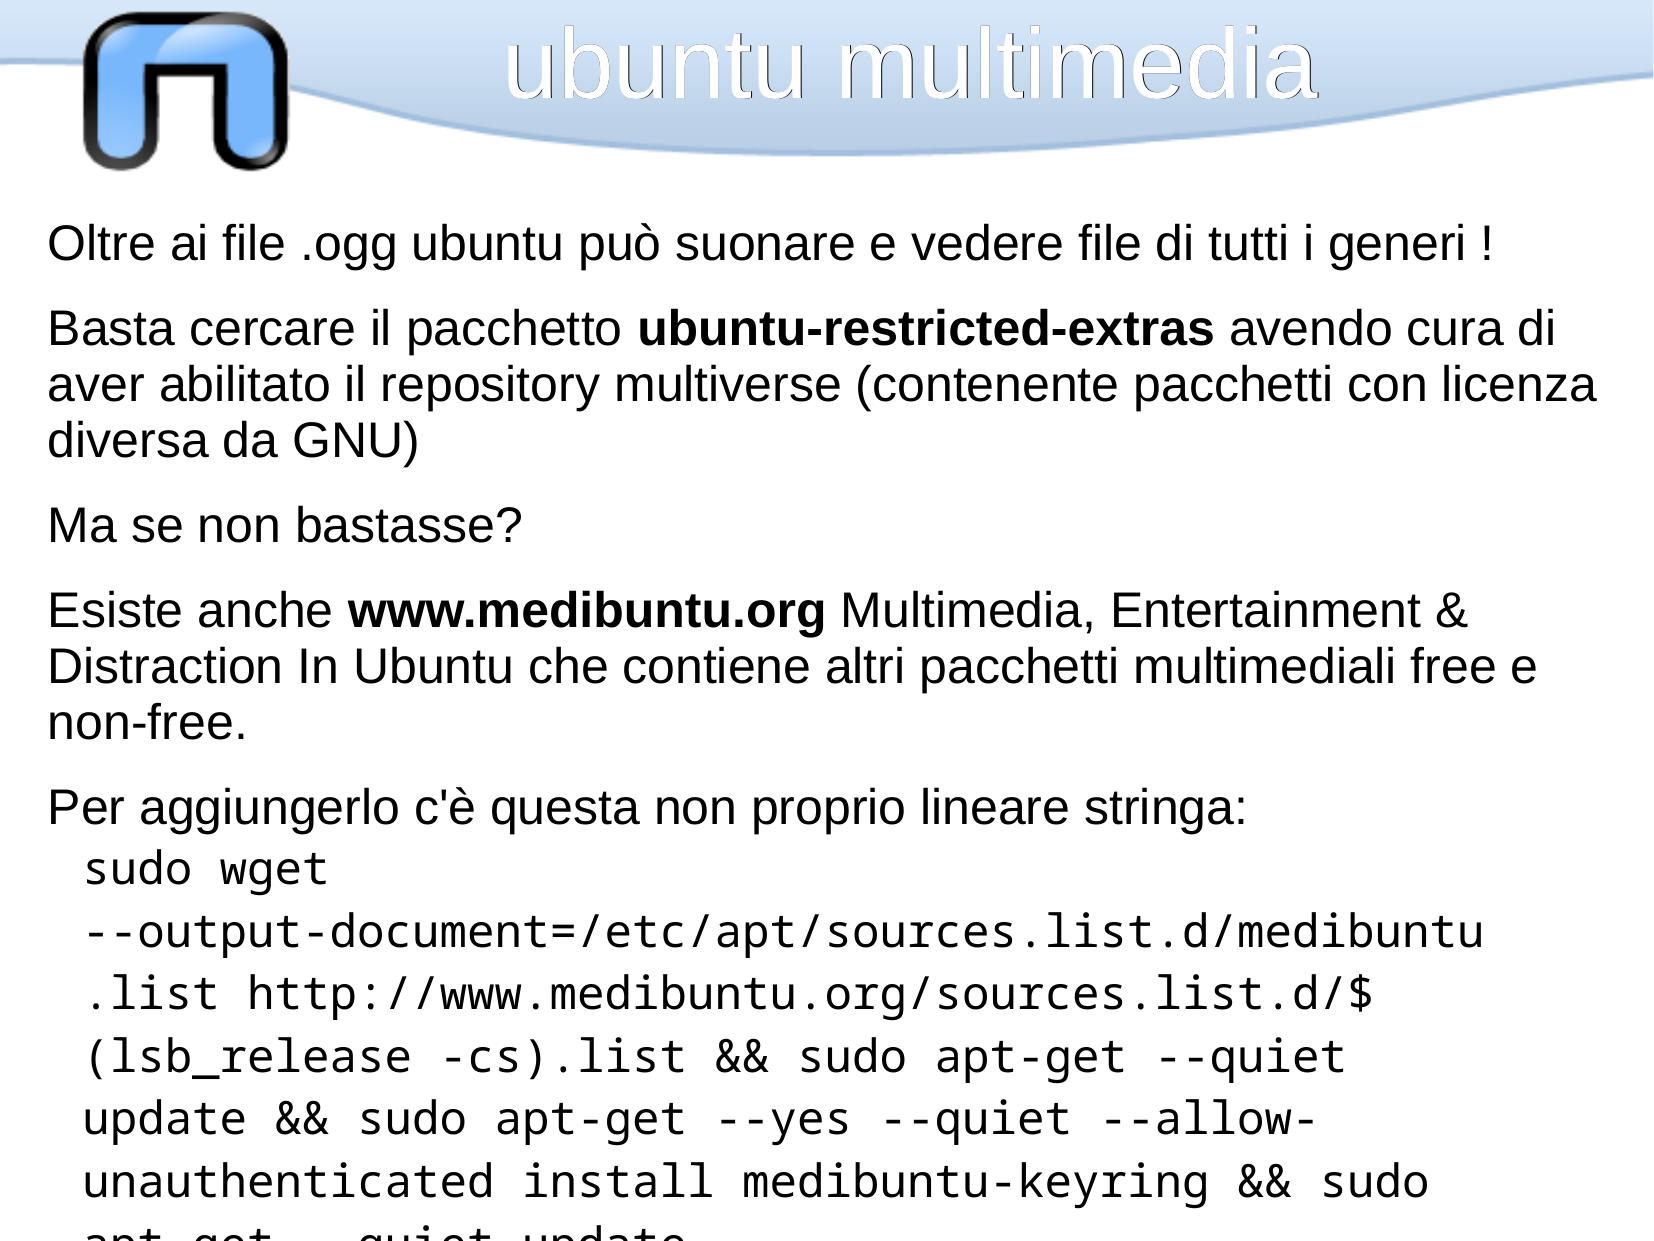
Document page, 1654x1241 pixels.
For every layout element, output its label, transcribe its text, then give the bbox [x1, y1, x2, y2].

picture [0, 0, 1654, 209]
text_box ubuntu multimedia [324, 0, 1497, 140]
text_box sudo wget --output-document=/etc/apt/sources.list.d/medibuntu.list http://www.medibuntu.org/sources.list.d/$(lsb_release -cs).list && sudo apt-get --quiet update && sudo apt-get --yes --quiet --allow-unauthenticated install medibuntu-keyring && sudo apt-get --quiet update [67, 828, 1506, 1164]
list Oltre ai file .ogg ubuntu può suonare e vedere file di tutti i generi ! Basta cercare il pacchetto ubuntu-restricted-extras avendo cura di aver abilitato il repository multiverse (contenente pacchetti con licenza diversa da GNU) Ma se non bastasse? Esiste anche www.medibuntu.org Multimedia, Entertainment & Distraction In Ubuntu che contiene altri pacchetti multimediali free e non-free. Per aggiungerlo c'è questa non proprio lineare stringa: [0, 209, 1654, 1241]
